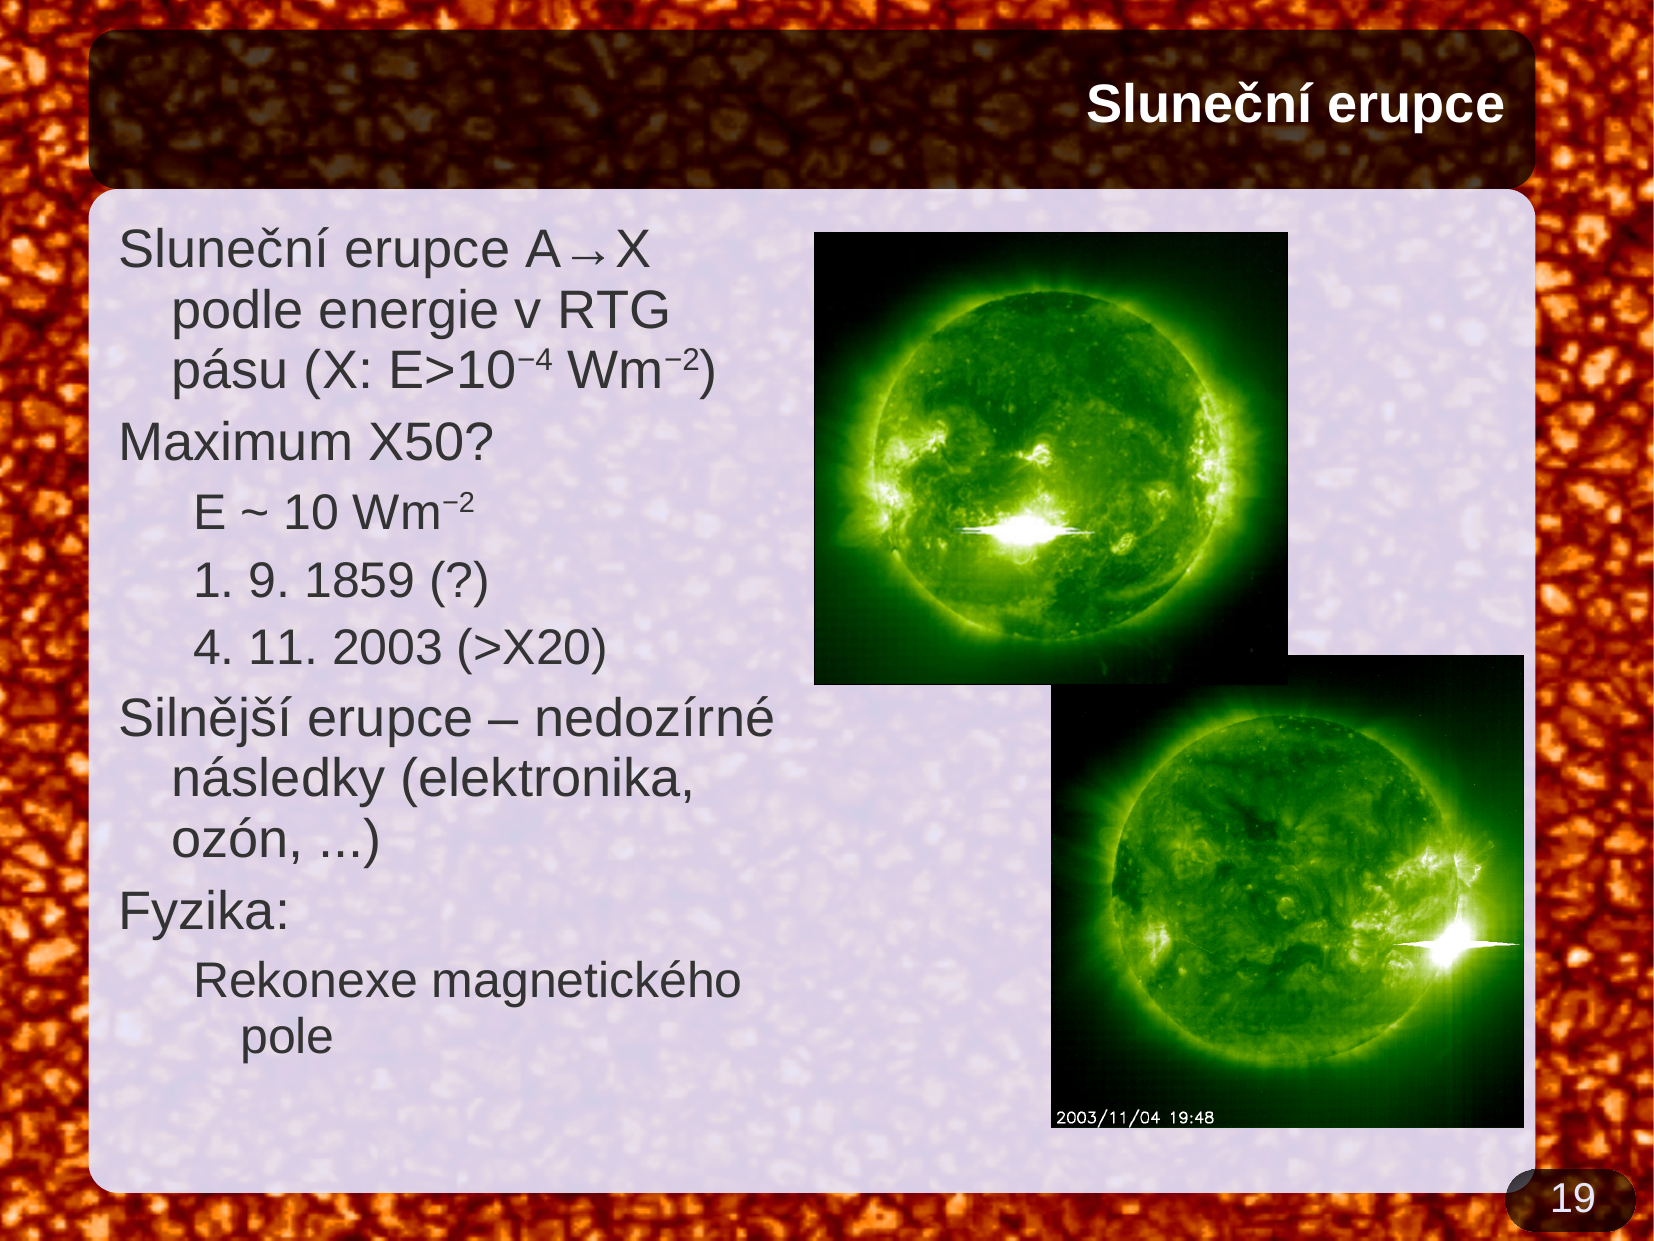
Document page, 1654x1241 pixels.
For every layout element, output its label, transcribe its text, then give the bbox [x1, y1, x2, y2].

picture [0, 0, 1654, 1241]
title Sluneční erupce [118, 59, 1506, 148]
list Sluneční erupce A→X podle energie v RTG pásu (X: E>10−4 Wm−2) Maximum X50? E ~ 10 Wm−2 1. 9. 1859 (?) 4. 11. 2003 (>X20) Silnější erupce – nedozírné následky (elektronika, ozón, ...) Fyzika: Rekonexe magnetického pole [118, 218, 781, 1069]
